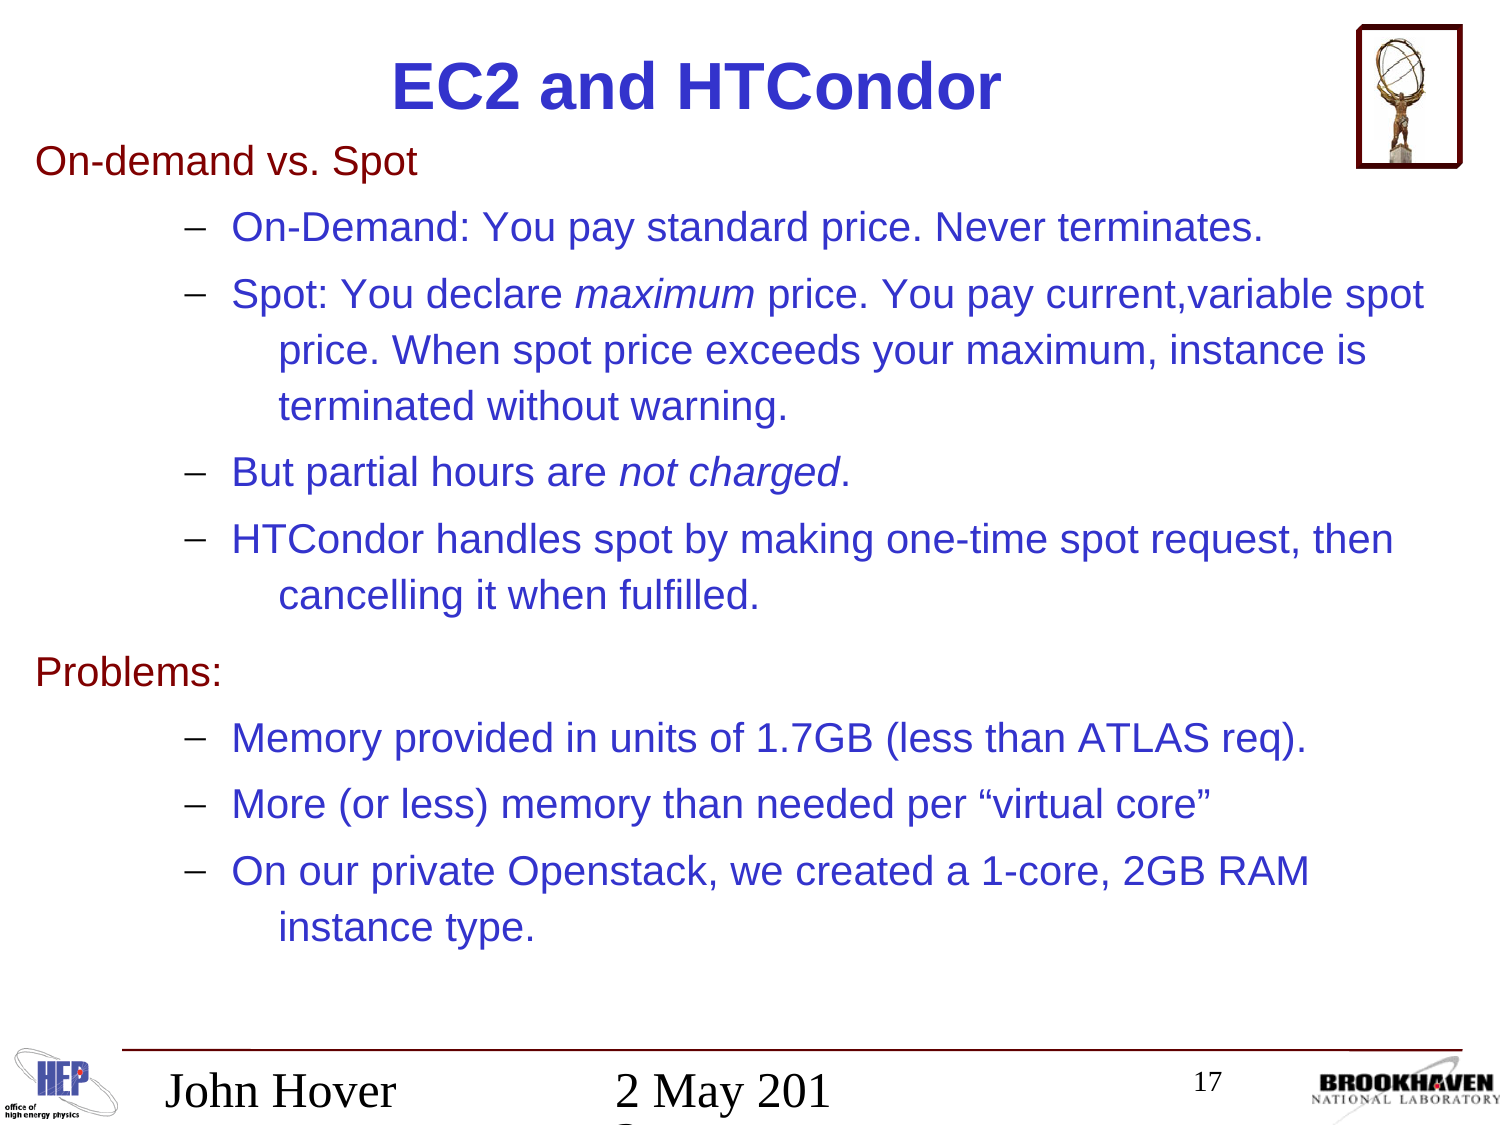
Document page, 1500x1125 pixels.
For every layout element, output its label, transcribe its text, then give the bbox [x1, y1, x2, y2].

picture [1312, 1056, 1500, 1125]
title EC2 and HTCondor [50, 24, 1346, 120]
picture [1374, 37, 1426, 120]
picture [0, 1043, 122, 1125]
list On-demand vs. Spot On-Demand: You pay standard price. Never terminates. Spot: You declare maximum price. You pay current,variable spot price. When spot price exceeds your maximum, instance is terminated without warning. But partial hours are not charged. HTCondor handles spot by making one-time spot request, then cancelling it when fulfilled. Problems: Memory provided in units of 1.7GB (less than ATLAS req). More (or less) memory than needed per “virtual core” On our private Openstack, we created a 1-core, 2GB RAM instance type. [19, 120, 1456, 1066]
